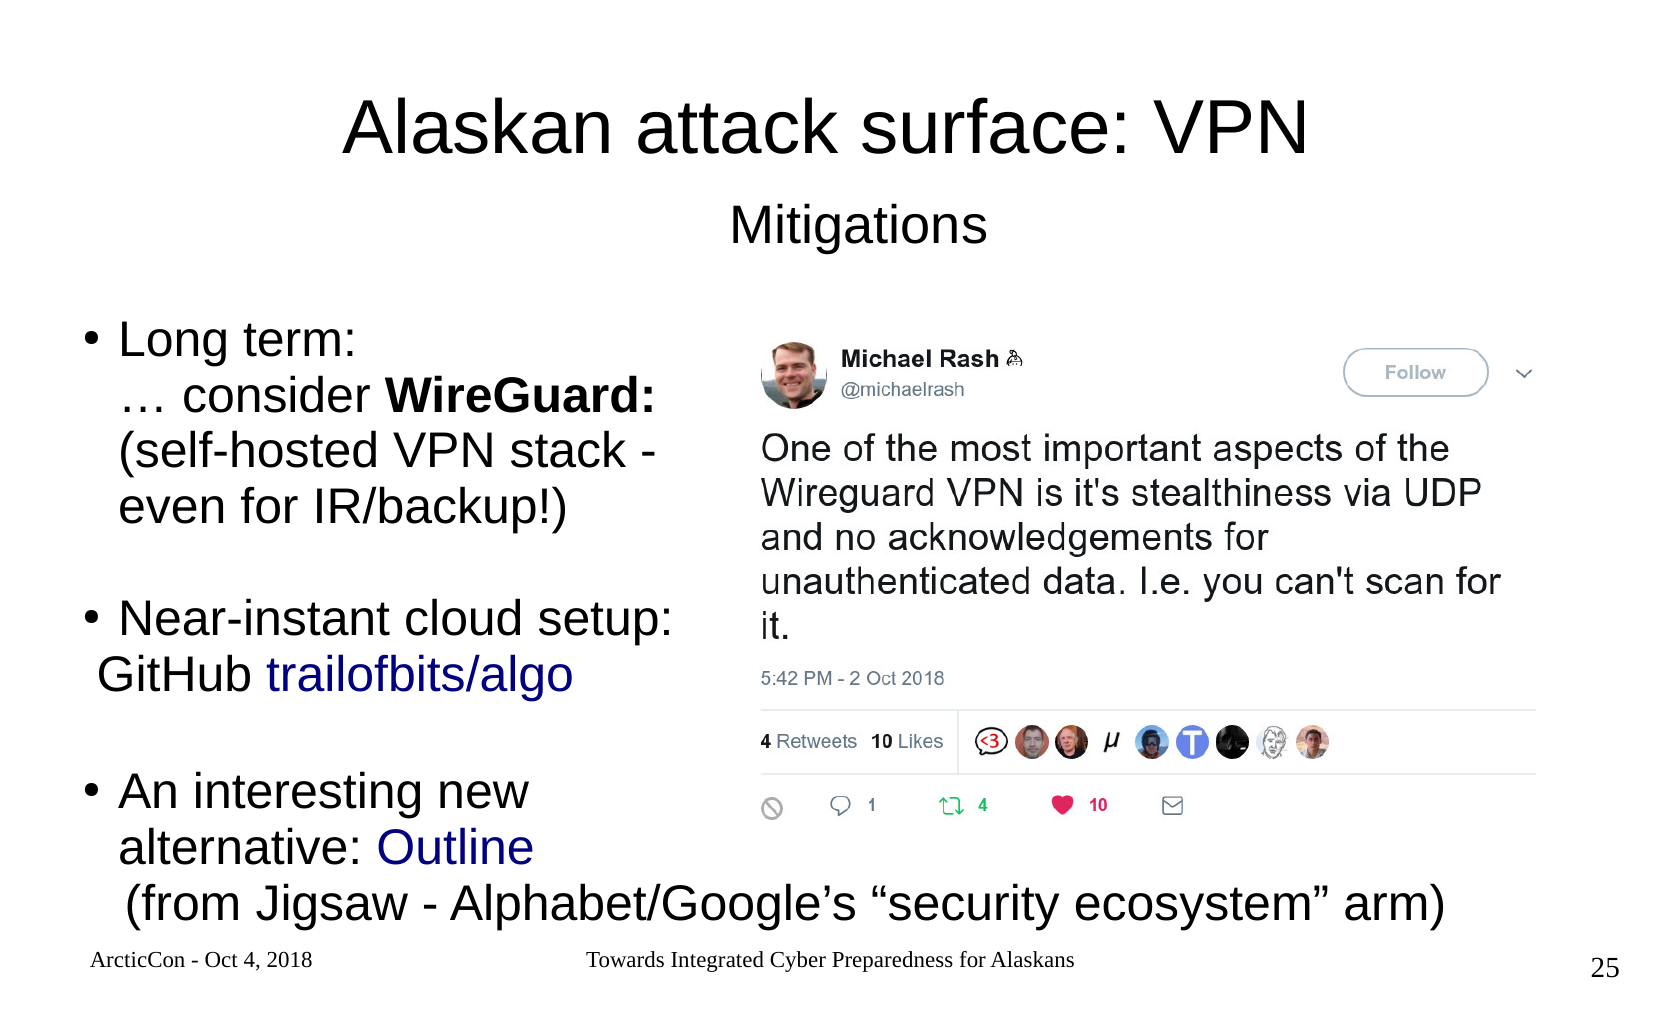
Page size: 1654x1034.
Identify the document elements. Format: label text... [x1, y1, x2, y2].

subtitle Mitigations Long term: … consider WireGuard: (self-hosted VPN stack - even for IR/backup!) Near-instant cloud setup: GitHub trailofbits/algo An interesting new alternative: Outline (from Jigsaw - Alphabet/Google’s “security ecosystem” arm) [82, 195, 1636, 1034]
text_box <number> [1560, 951, 1621, 1023]
title Alaskan attack surface: VPN [82, 41, 1571, 195]
picture [729, 325, 1562, 857]
